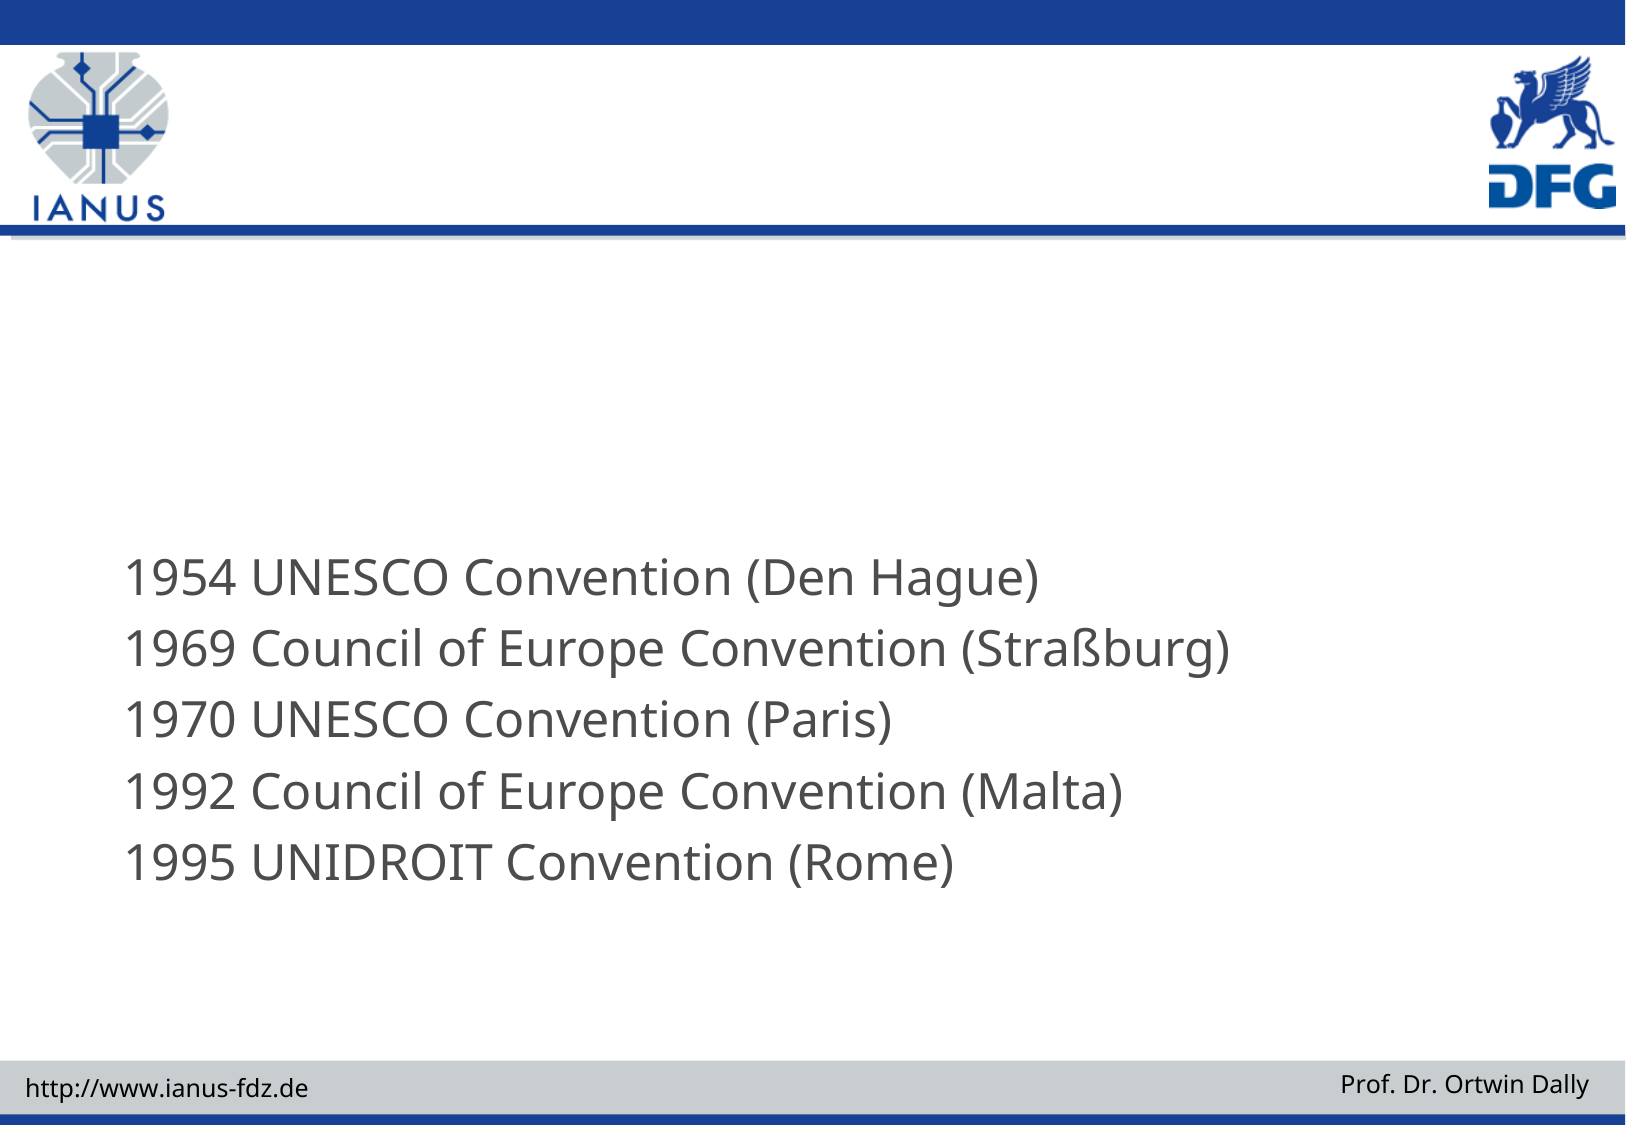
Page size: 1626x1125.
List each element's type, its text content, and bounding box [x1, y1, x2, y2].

picture [1489, 54, 1616, 209]
picture [17, 45, 180, 224]
list 1954 UNESCO Convention (Den Hague) 1969 Council of Europe Convention (Straßburg) 1970 UNESCO Convention (Paris) 1992 Council of Europe Convention (Malta) 1995 UNIDROIT Convention (Rome) [108, 397, 1572, 988]
